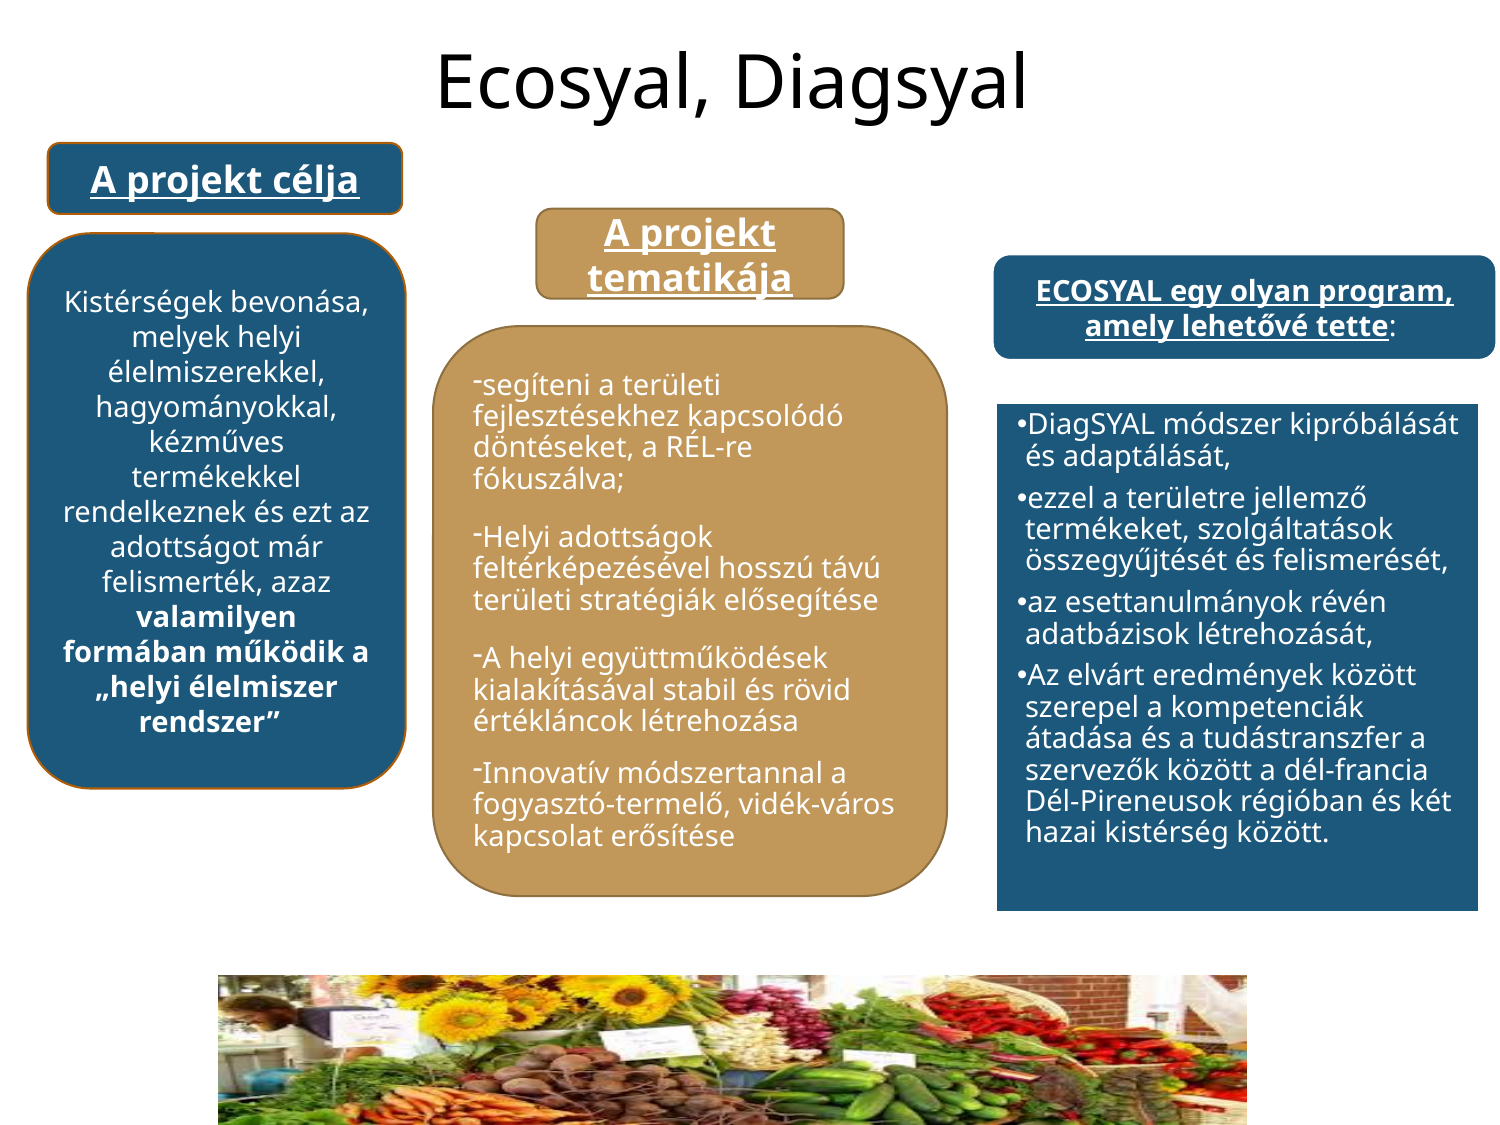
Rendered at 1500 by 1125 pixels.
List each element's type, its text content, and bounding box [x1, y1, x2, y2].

picture [218, 975, 1247, 1125]
text_box ECOSYAL egy olyan program, amely lehetővé tette: [992, 253, 1497, 361]
title Ecosyal, Diagsyal [57, 0, 1408, 173]
text_box segíteni a területi fejlesztésekhez kapcsolódó döntéseket, a RÉL-re fókuszálva; Helyi adottságok feltérképezésével hosszú távú területi stratégiák elősegítése A helyi együttműködések kialakításával stabil és rövid értékláncok létrehozása Innovatív módszertannal a fogyasztó-termelő, vidék-város kapcsolat erősítése [432, 326, 948, 897]
list DiagSYAL módszer kipróbálását és adaptálását, ezzel a területre jellemző termékeket, szolgáltatások összegyűjtését és felismerését, az esettanulmányok révén adatbázisok létrehozását, Az elvárt eredmények között szerepel a kompetenciák átadása és a tudástranszfer a szervezők között a dél-francia Dél-Pireneusok régióban és két hazai kistérség között. [995, 402, 1480, 913]
text_box A projekt célja [47, 143, 403, 214]
text_box A projekt tematikája [536, 208, 844, 299]
text_box Kistérségek bevonása, melyek helyi élelmiszerekkel, hagyományokkal, kézműves termékekkel rendelkeznek és ezt az adottságot már felismerték, azaz valamilyen formában működik a „helyi élelmiszer rendszer” [27, 233, 406, 789]
